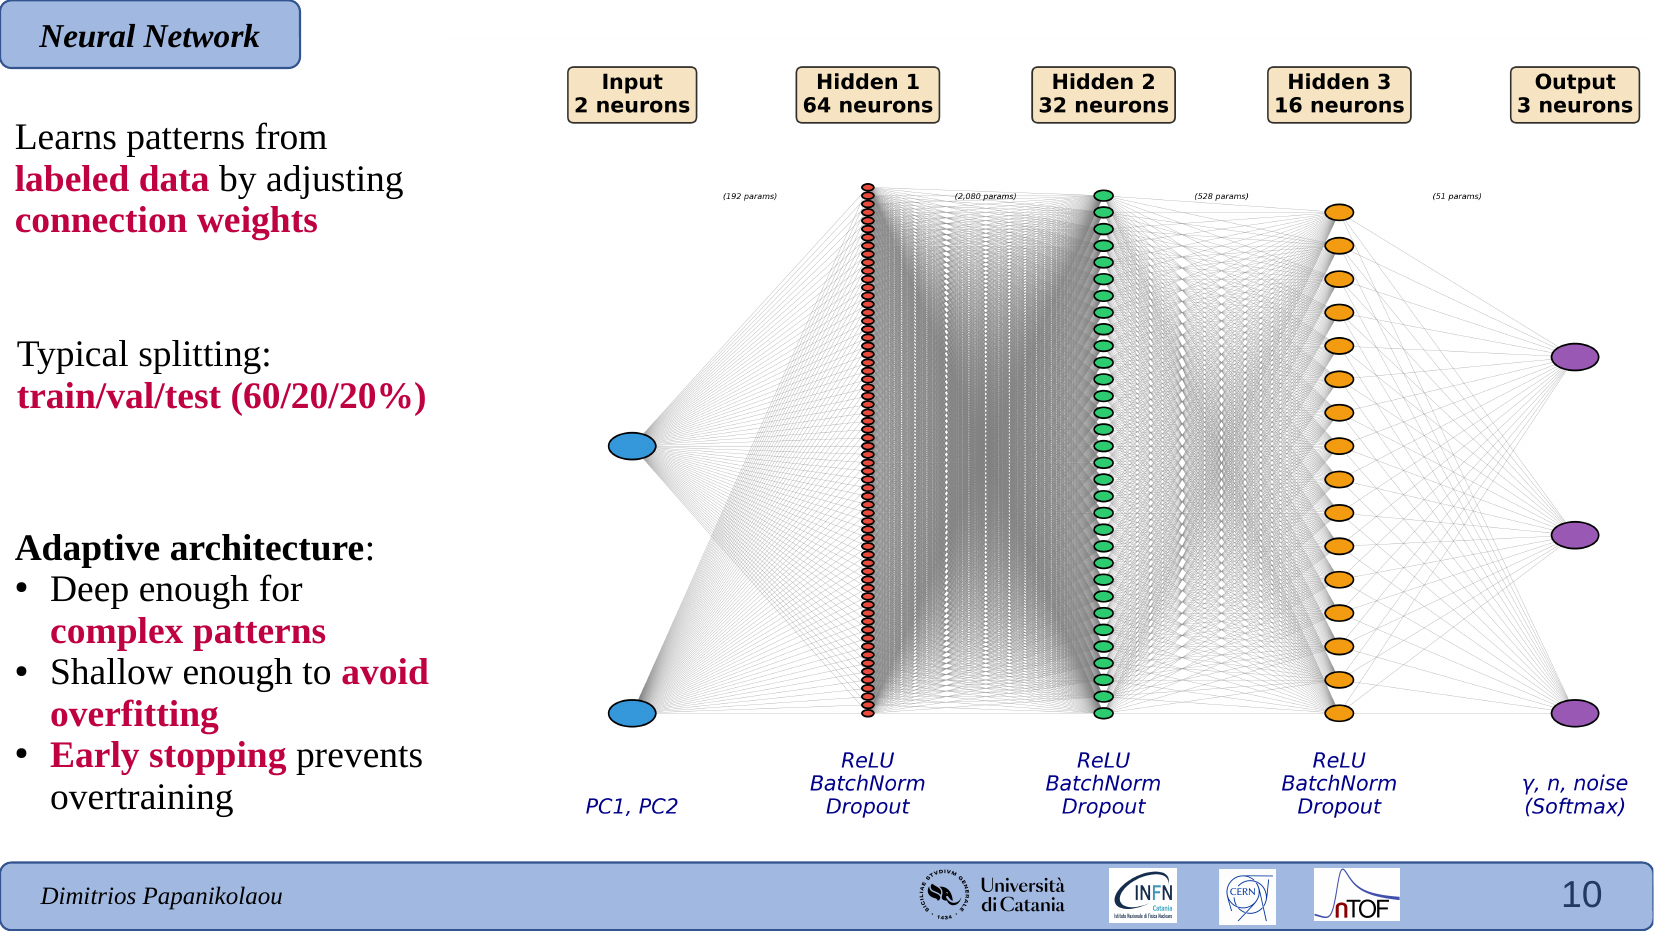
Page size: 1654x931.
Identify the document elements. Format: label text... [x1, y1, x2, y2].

text_box Dimitrios Papanikolaou [11, 874, 312, 917]
text_box Typical splitting: train/val/test (60/20/20%) [2, 325, 453, 424]
picture [1219, 869, 1276, 925]
picture [1314, 868, 1400, 921]
text_box [1086, 862, 1654, 931]
text_box [0, 862, 898, 931]
text_box Learns patterns from labeled data by adjusting connection weights [0, 102, 451, 255]
picture [447, 37, 1650, 931]
text_box Adaptive architecture: Deep enough for complex patterns Shallow enough to avoid overfitting Early stopping prevents overtraining [0, 519, 451, 835]
text_box Neural Network [0, 0, 301, 69]
picture [1109, 868, 1177, 923]
